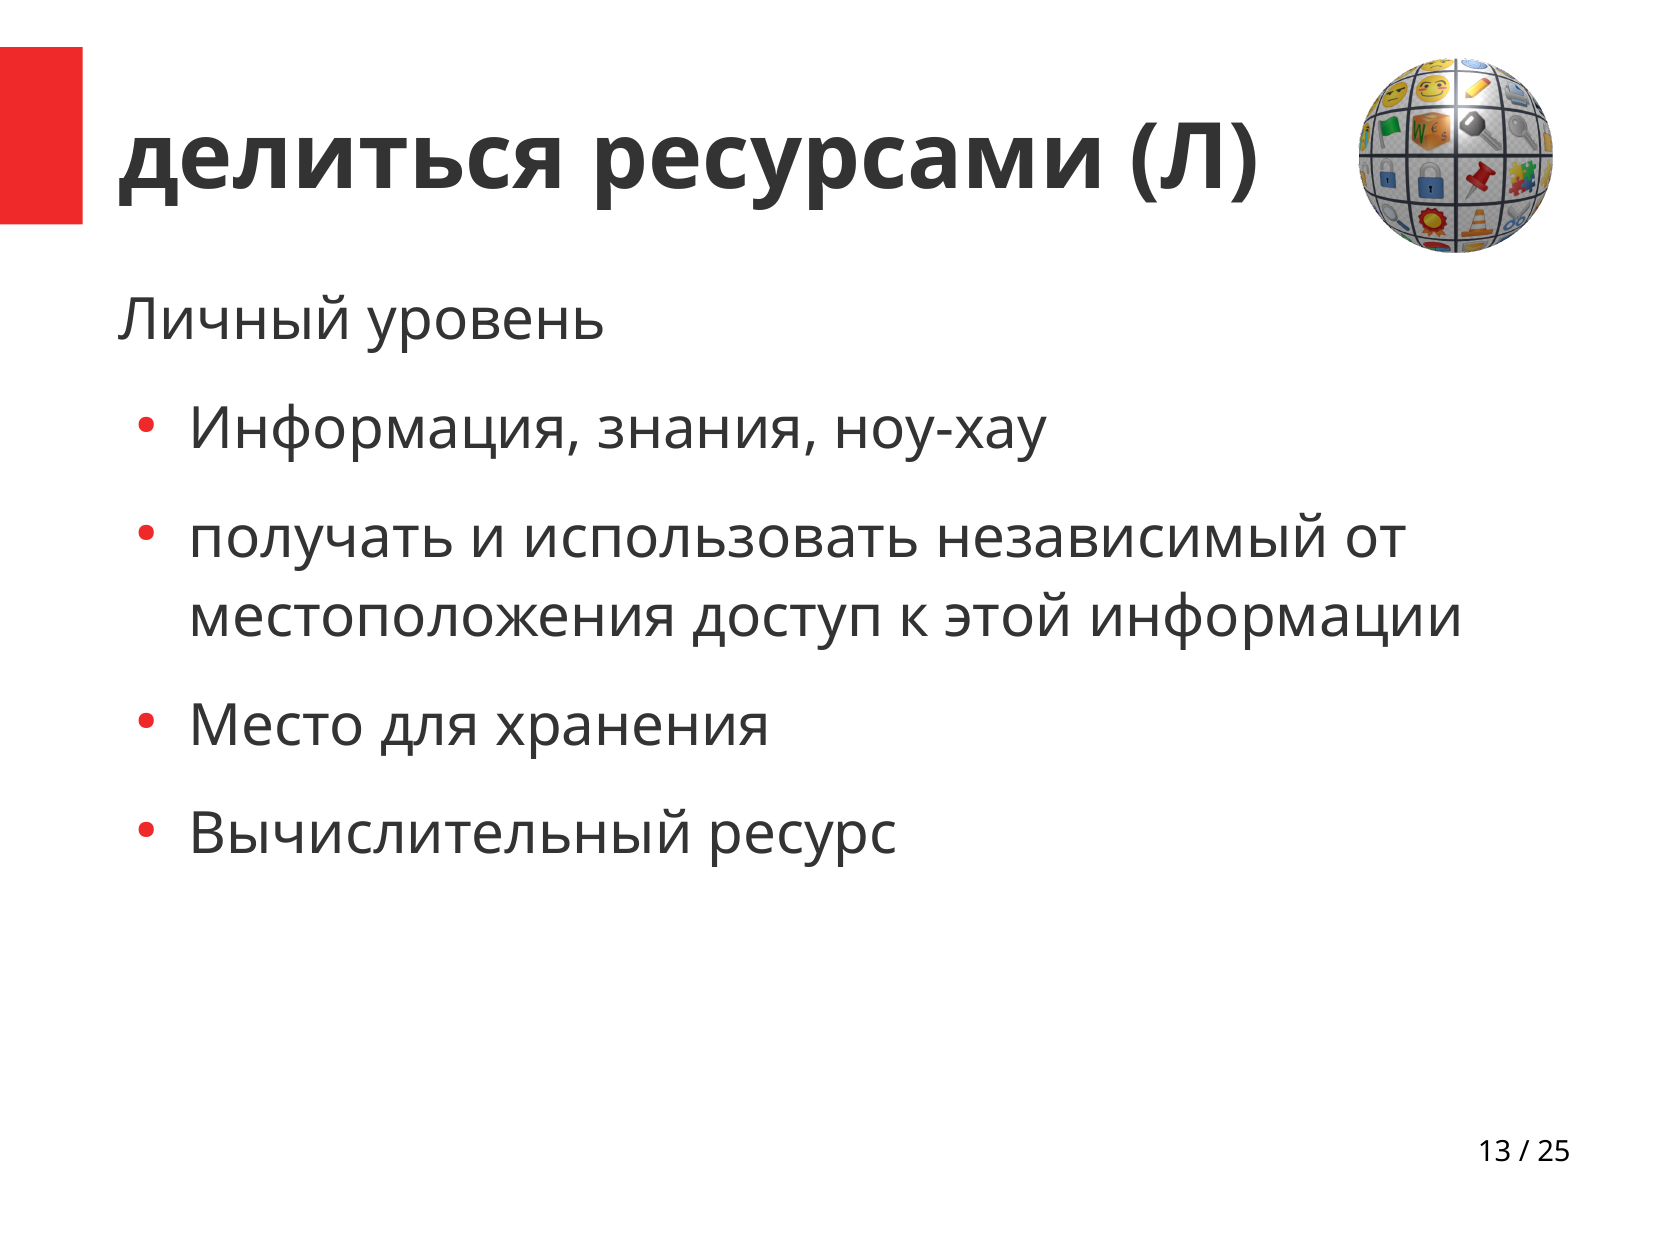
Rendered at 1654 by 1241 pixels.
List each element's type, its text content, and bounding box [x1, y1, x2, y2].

title делиться ресурсами (Л) [118, 49, 1571, 257]
picture [1358, 58, 1553, 253]
list Личный уровень Информация, знания, ноу-хау получать и использовать независимый от местоположения доступ к этой информации Место для хранения Вычислительный ресурс [118, 277, 1536, 1081]
